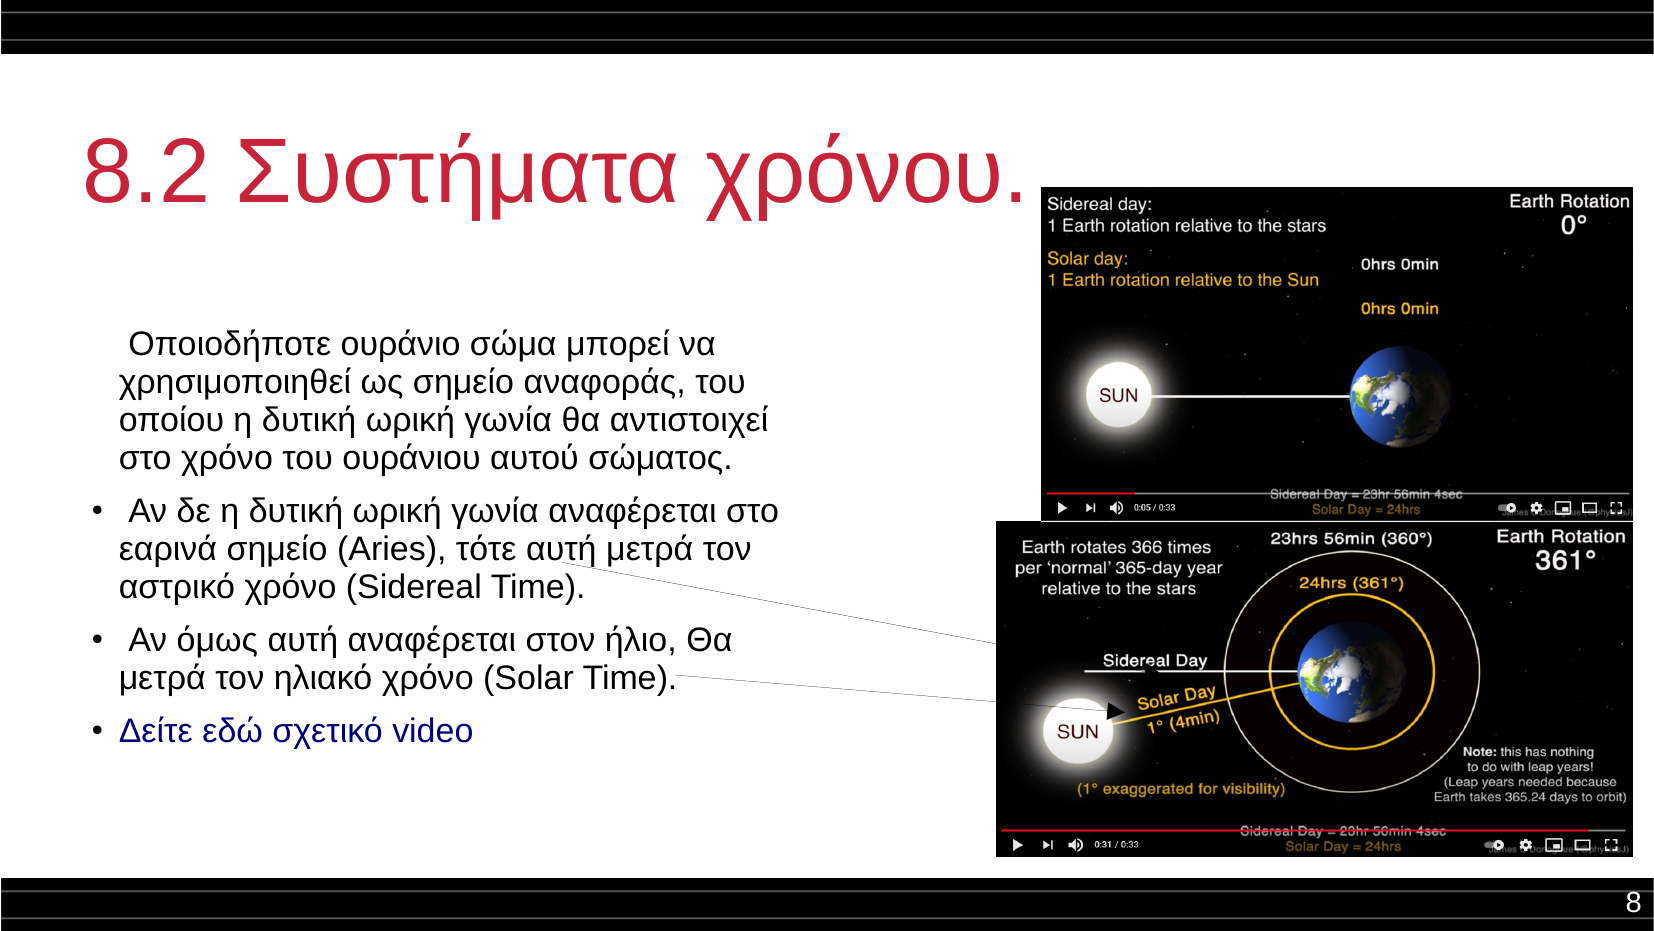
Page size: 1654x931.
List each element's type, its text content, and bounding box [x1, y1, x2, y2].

list Οποιοδήποτε ουράνιο σώμα μπορεί να χρησιμοποιηθεί ως σημείο αναφοράς, του οποίου η δυτική ωρική γωνία θα αντιστοιχεί στο χρόνο του ουράνιου αυτού σώματος. Αν δε η δυτική ωρική γωνία αναφέρεται στο εαρινά σημείο (Aries), τότε αυτή μετρά τον αστρικό χρόνο (Sidereal Time). Αν όμως αυτή αναφέρεται στον ήλιο, Θα μετρά τον ηλιακό χρόνο (Solar Time). Δείτε εδώ σχετικό video [82, 271, 809, 758]
picture [996, 187, 1633, 857]
picture [1, 878, 1654, 931]
title 8.2 Συστήματα χρόνου. [82, 92, 1571, 249]
picture [1, 0, 1654, 54]
